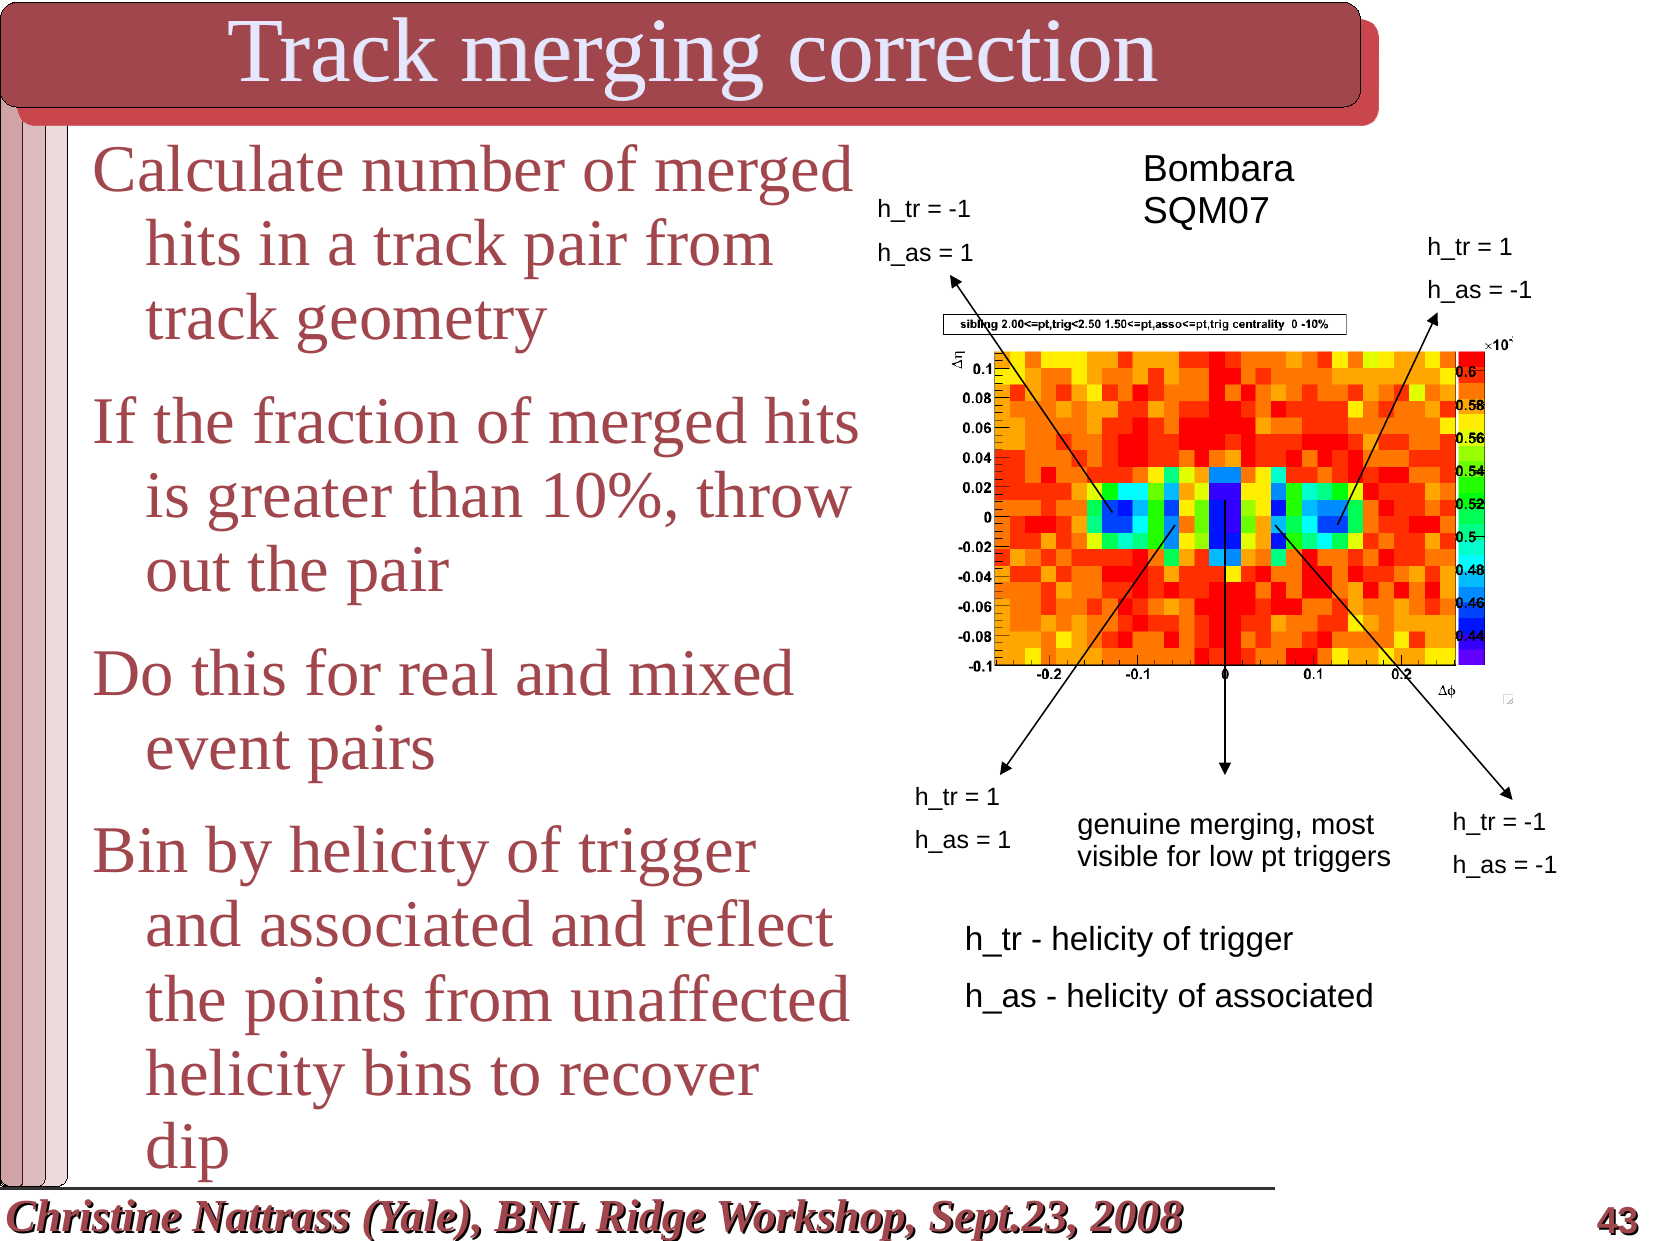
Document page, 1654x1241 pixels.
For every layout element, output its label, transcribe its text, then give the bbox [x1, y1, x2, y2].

text_box h_tr = -1 h_as = -1 [1437, 799, 1573, 887]
text_box h_tr - helicity of trigger h_as - helicity of associated [950, 912, 1551, 1023]
picture [937, 312, 1513, 704]
text_box h_tr = -1 h_as = 1 [862, 187, 1051, 275]
text_box h_tr = 1 h_as = -1 [1412, 224, 1548, 312]
list Calculate number of merged hits in a track pair from track geometry If the fraction of merged hits is greater than 10%, throw out the pair Do this for real and mixed event pairs Bin by helicity of trigger and associated and reflect the points from unaffected helicity bins to recover dip [75, 132, 863, 1184]
text_box genuine merging, most visible for low pt triggers [1062, 799, 1413, 881]
text_box Bombara SQM07 [1128, 140, 1354, 240]
title Track merging correction [0, 0, 1388, 107]
text_box h_tr = 1 h_as = 1 [900, 774, 1027, 862]
